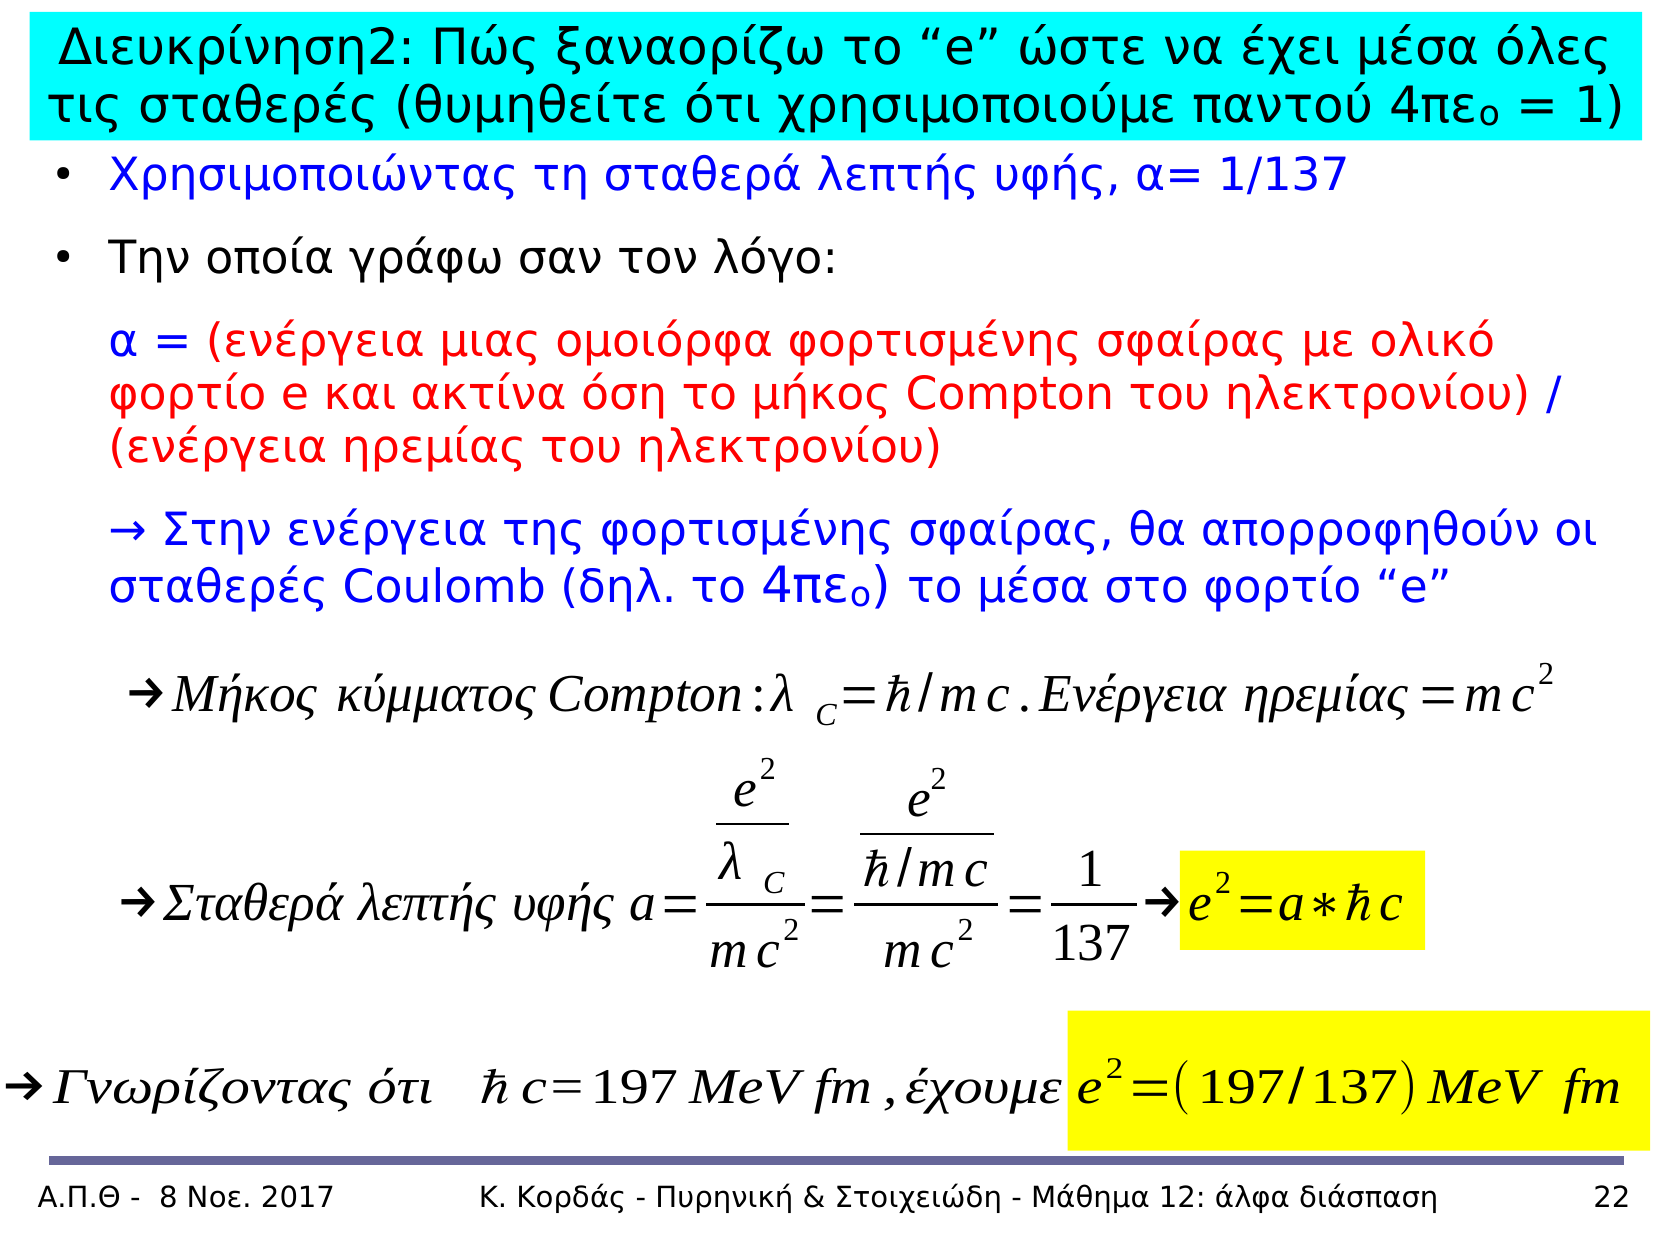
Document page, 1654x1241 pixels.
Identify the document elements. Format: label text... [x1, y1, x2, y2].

title Διευκρίνηση2: Πώς ξαναορίζω το “e” ώστε να έχει μέσα όλες τις σταθερές (θυμηθείτε ότι χρησιμοποιούμε παντού 4πεο = 1) [29, 11, 1643, 141]
chart [103, 749, 1420, 981]
list Χρησιμοποιώντας τη σταθερά λεπτής υφής, α= 1/137 Την οποία γράφω σαν τον λόγο: α = (ενέργεια μιας ομοιόρφα φορτισμένης σφαίρας με ολικό φορτίο e και ακτίνα όση το μήκος Compton του ηλεκτρονίου) / (ενέργεια ηρεμίας του ηλεκτρονίου) → Στην ενέργεια της φορτισμένης σφαίρας, θα απορροφηθούν οι σταθερές Coulomb (δηλ. το 4πεο) το μέσα στο φορτίο “e” [37, 148, 1651, 1241]
chart [112, 654, 1569, 735]
chart [0, 1049, 1638, 1118]
